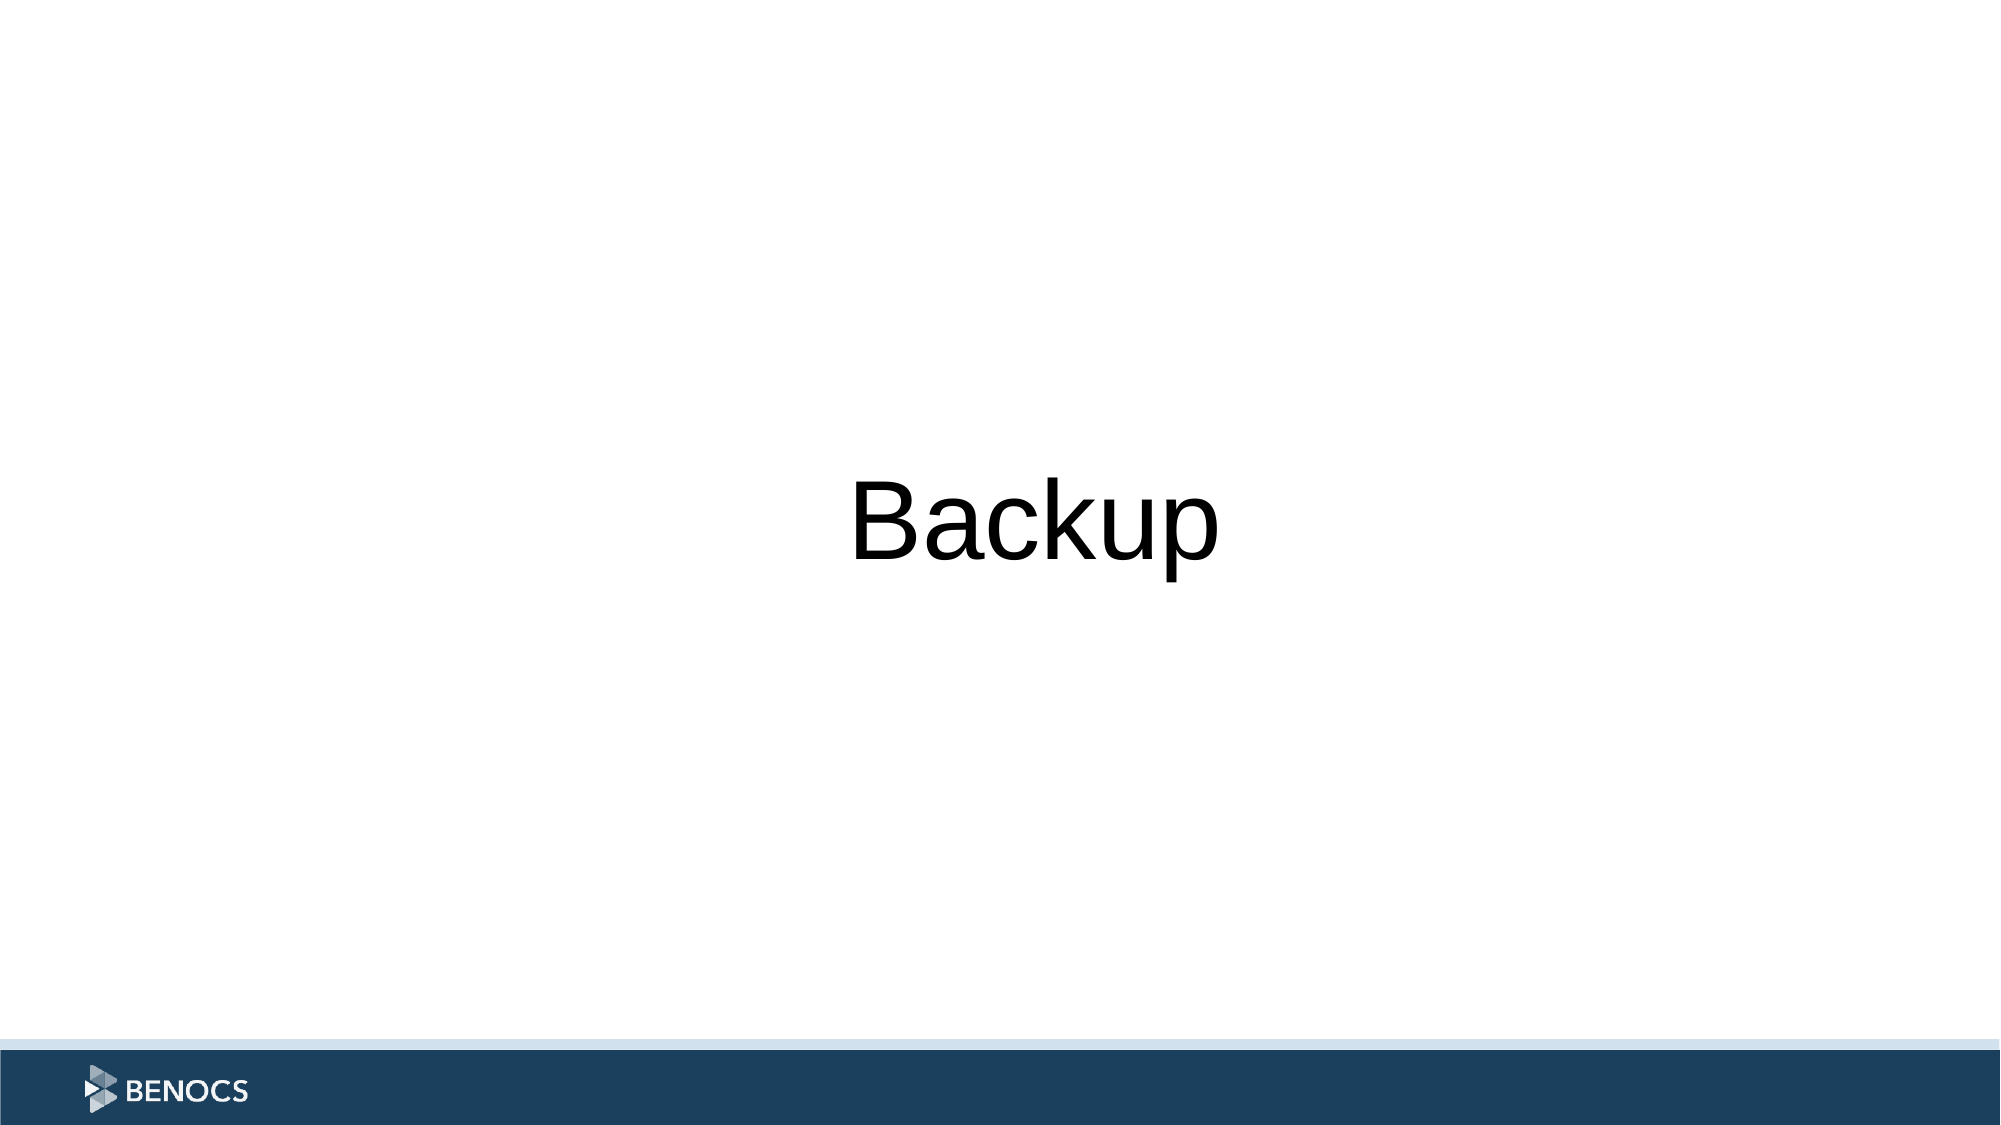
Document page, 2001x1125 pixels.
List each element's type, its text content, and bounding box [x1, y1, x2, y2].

picture [84, 1063, 248, 1114]
text_box Backup [741, 450, 1328, 591]
